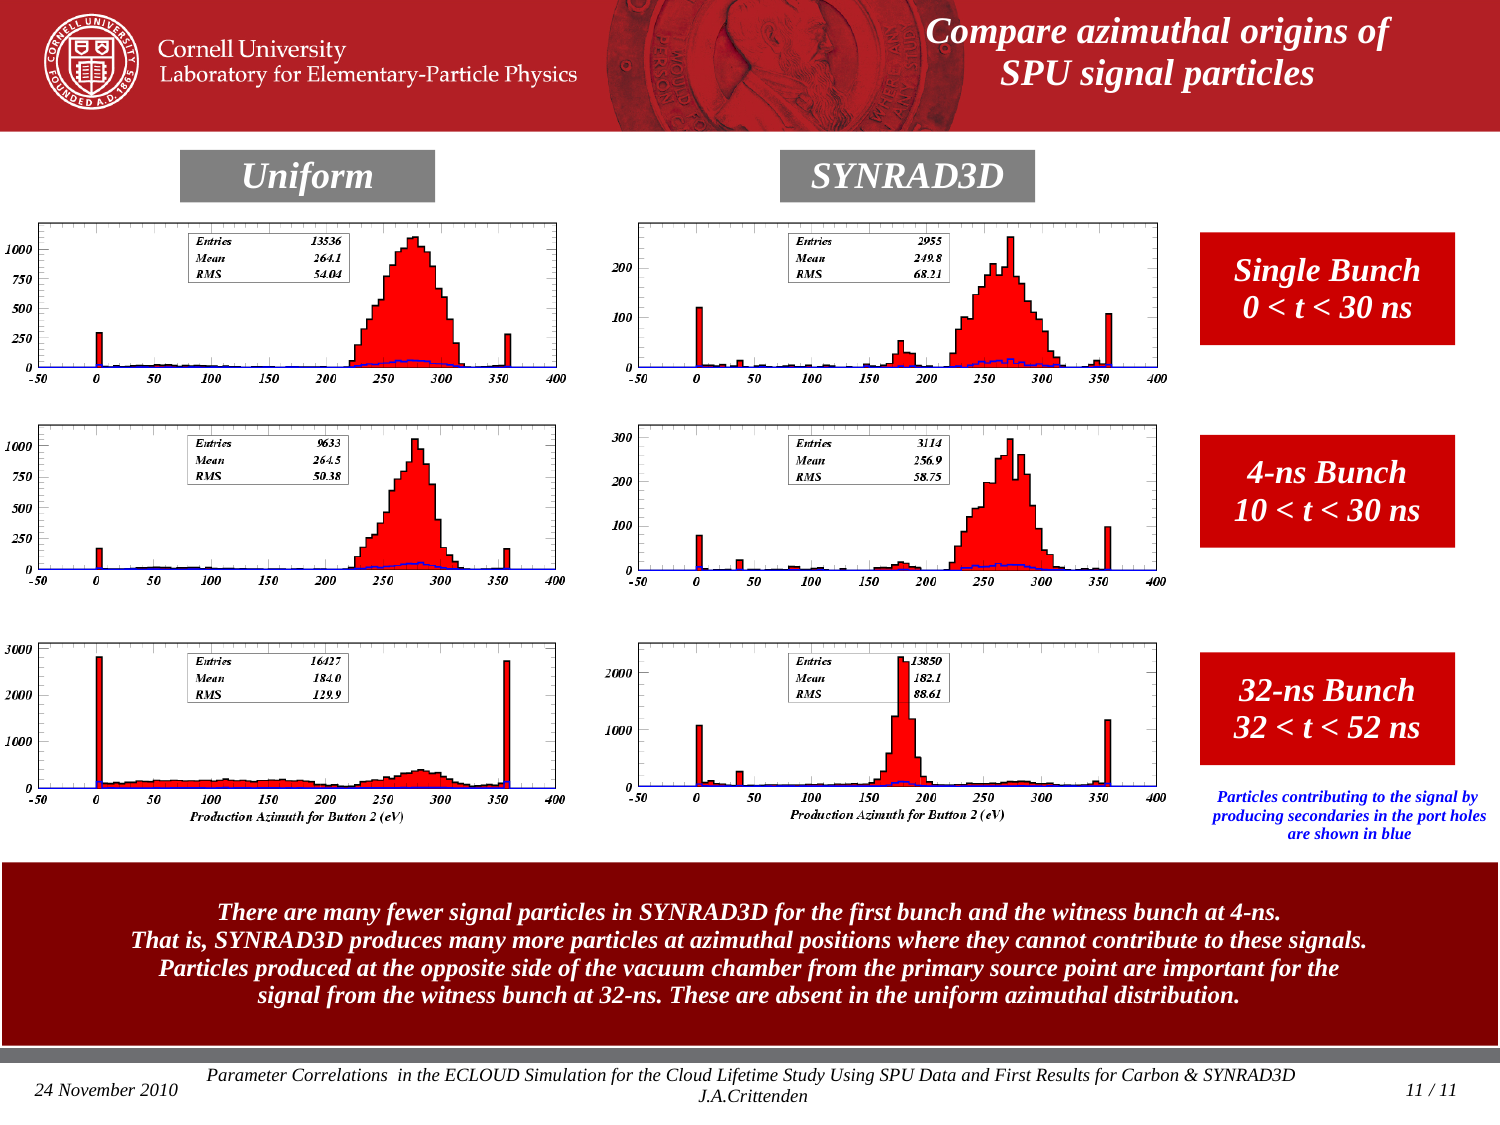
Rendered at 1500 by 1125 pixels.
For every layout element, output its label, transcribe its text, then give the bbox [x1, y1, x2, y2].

picture [600, 637, 1171, 826]
text_box SYNRAD3D [780, 149, 1036, 203]
text_box 4-ns Bunch 10 < t < 30 ns [1200, 434, 1456, 548]
text_box Single Bunch 0 < t < 30 ns [1200, 232, 1456, 346]
picture [0, 637, 571, 826]
picture [0, 419, 571, 592]
picture [0, 0, 1500, 132]
picture [600, 419, 1171, 592]
picture [0, 217, 571, 389]
text_box 32-ns Bunch 32 < t < 52 ns [1200, 652, 1456, 766]
text_box Compare azimuthal origins of SPU signal particles [824, 2, 1500, 116]
text_box Uniform [180, 149, 436, 203]
picture [600, 217, 1171, 389]
text_box Particles contributing to the signal by producing secondaries in the port holes are shown in blue [1237, 787, 1463, 844]
text_box There are many fewer signal particles in SYNRAD3D for the first bunch and the witness bunch at 4-ns. That is, SYNRAD3D produces many more particles at azimuthal positions where they cannot contribute to these signals. Particles produced at the opposite side of the vacuum chamber from the primary source point are important for the signal from the witness bunch at 32-ns. These are absent in the uniform azimuthal distribution. [2, 862, 1498, 1046]
